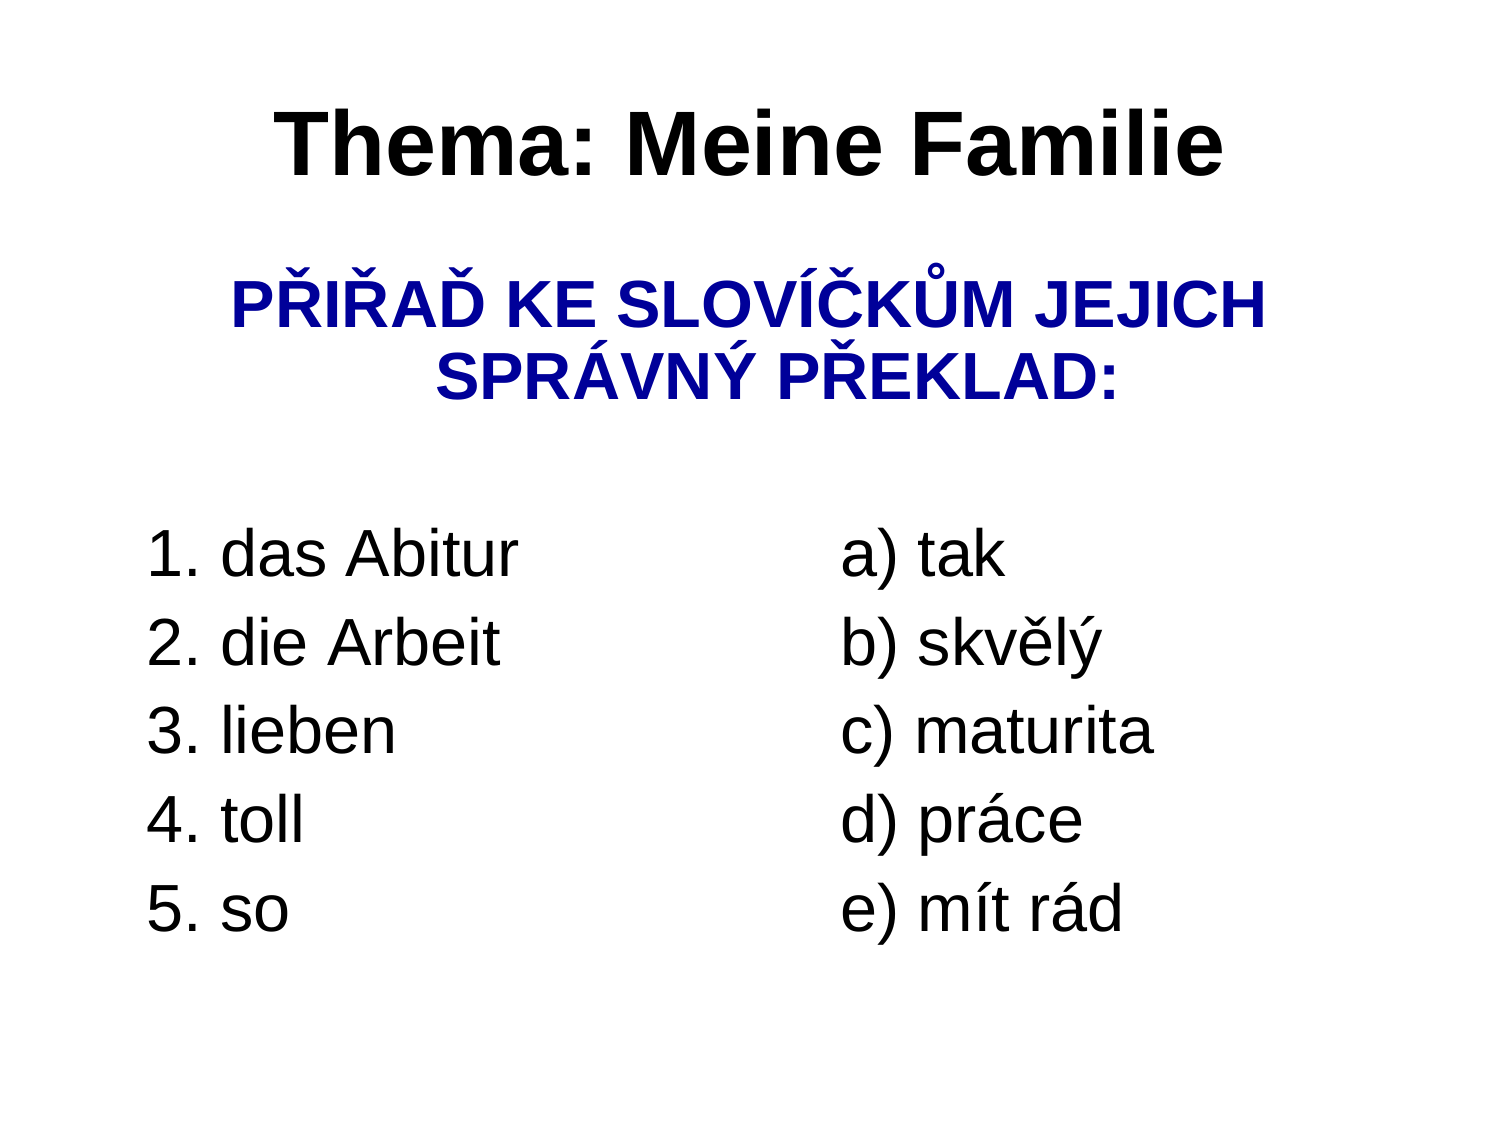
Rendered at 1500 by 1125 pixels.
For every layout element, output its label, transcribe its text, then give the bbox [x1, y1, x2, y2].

list PŘIŘAĎ KE SLOVÍČKŮM JEJICH SPRÁVNÝ PŘEKLAD: 1. das Abitur a) tak 2. die Arbeit b) skvělý 3. lieben c) maturita 4. toll d) práce 5. so e) mít rád [75, 262, 1426, 1042]
title Thema: Meine Familie [75, 45, 1426, 233]
